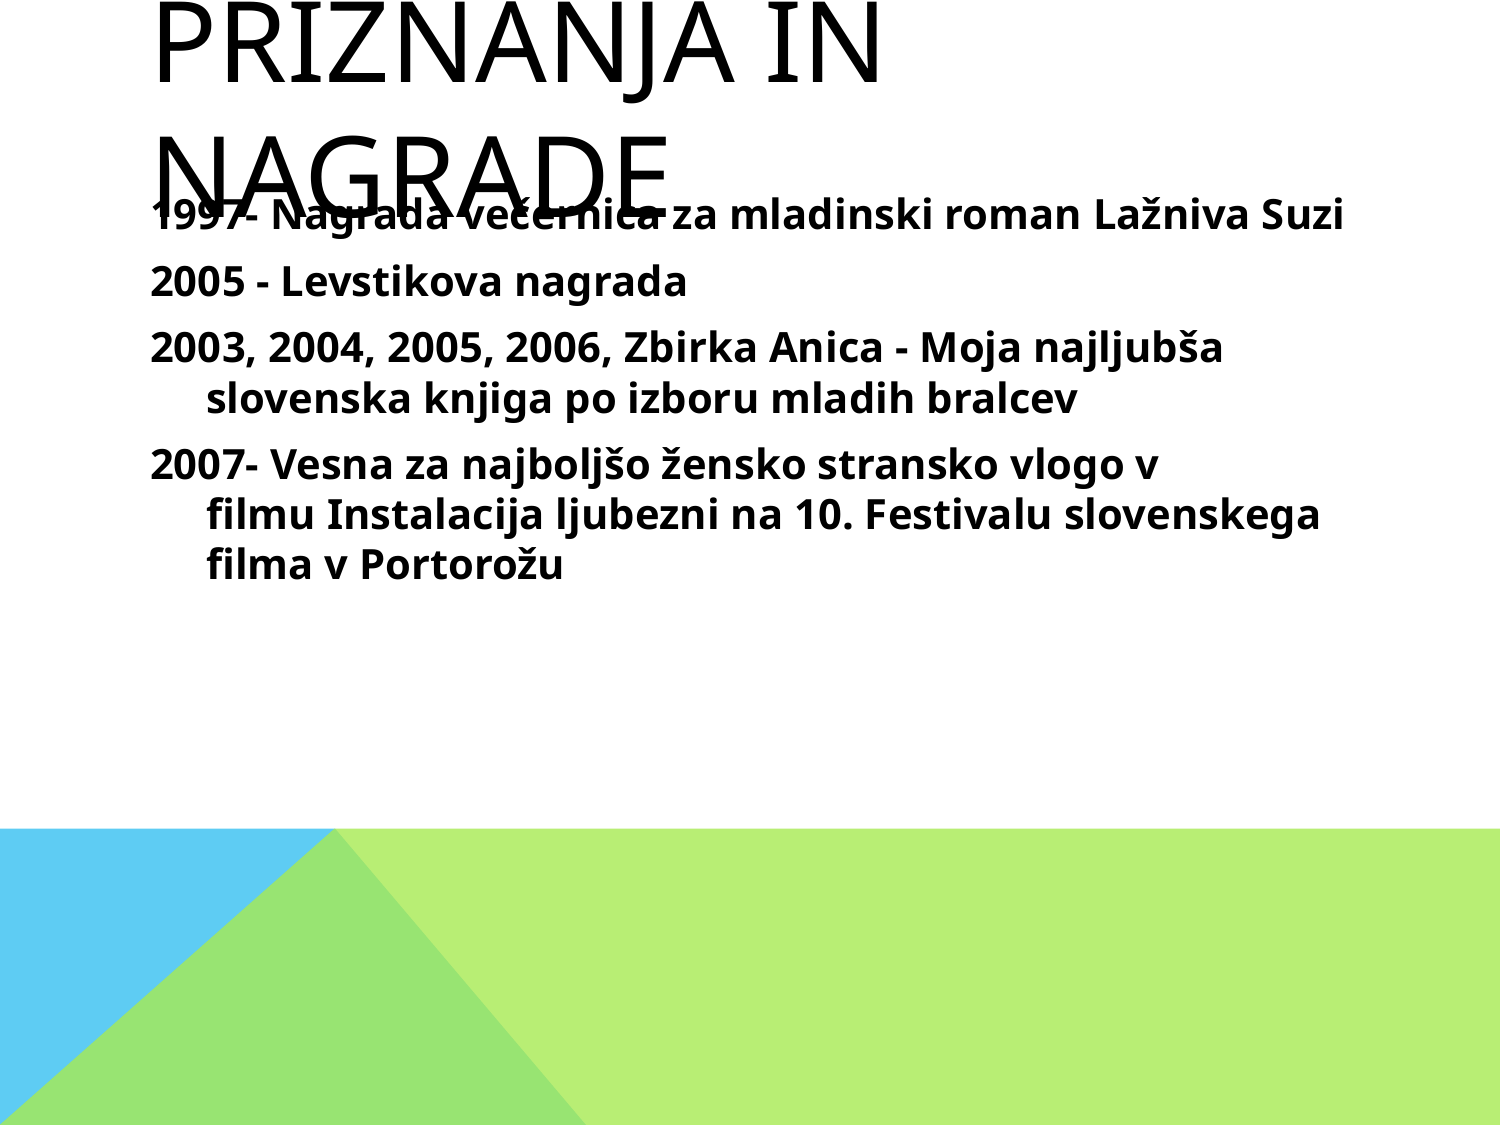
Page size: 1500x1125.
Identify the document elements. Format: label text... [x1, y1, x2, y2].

title PRIZNANJA IN NAGRADE [134, 59, 1369, 150]
list 1997- Nagrada večernica za mladinski roman Lažniva Suzi 2005 - Levstikova nagrada 2003, 2004, 2005, 2006, Zbirka Anica - Moja najljubša slovenska knjiga po izboru mladih bralcev 2007- Vesna za najboljšo žensko stransko vlogo v filmu Instalacija ljubezni na 10. Festivalu slovenskega filma v Portorožu [134, 180, 1369, 768]
